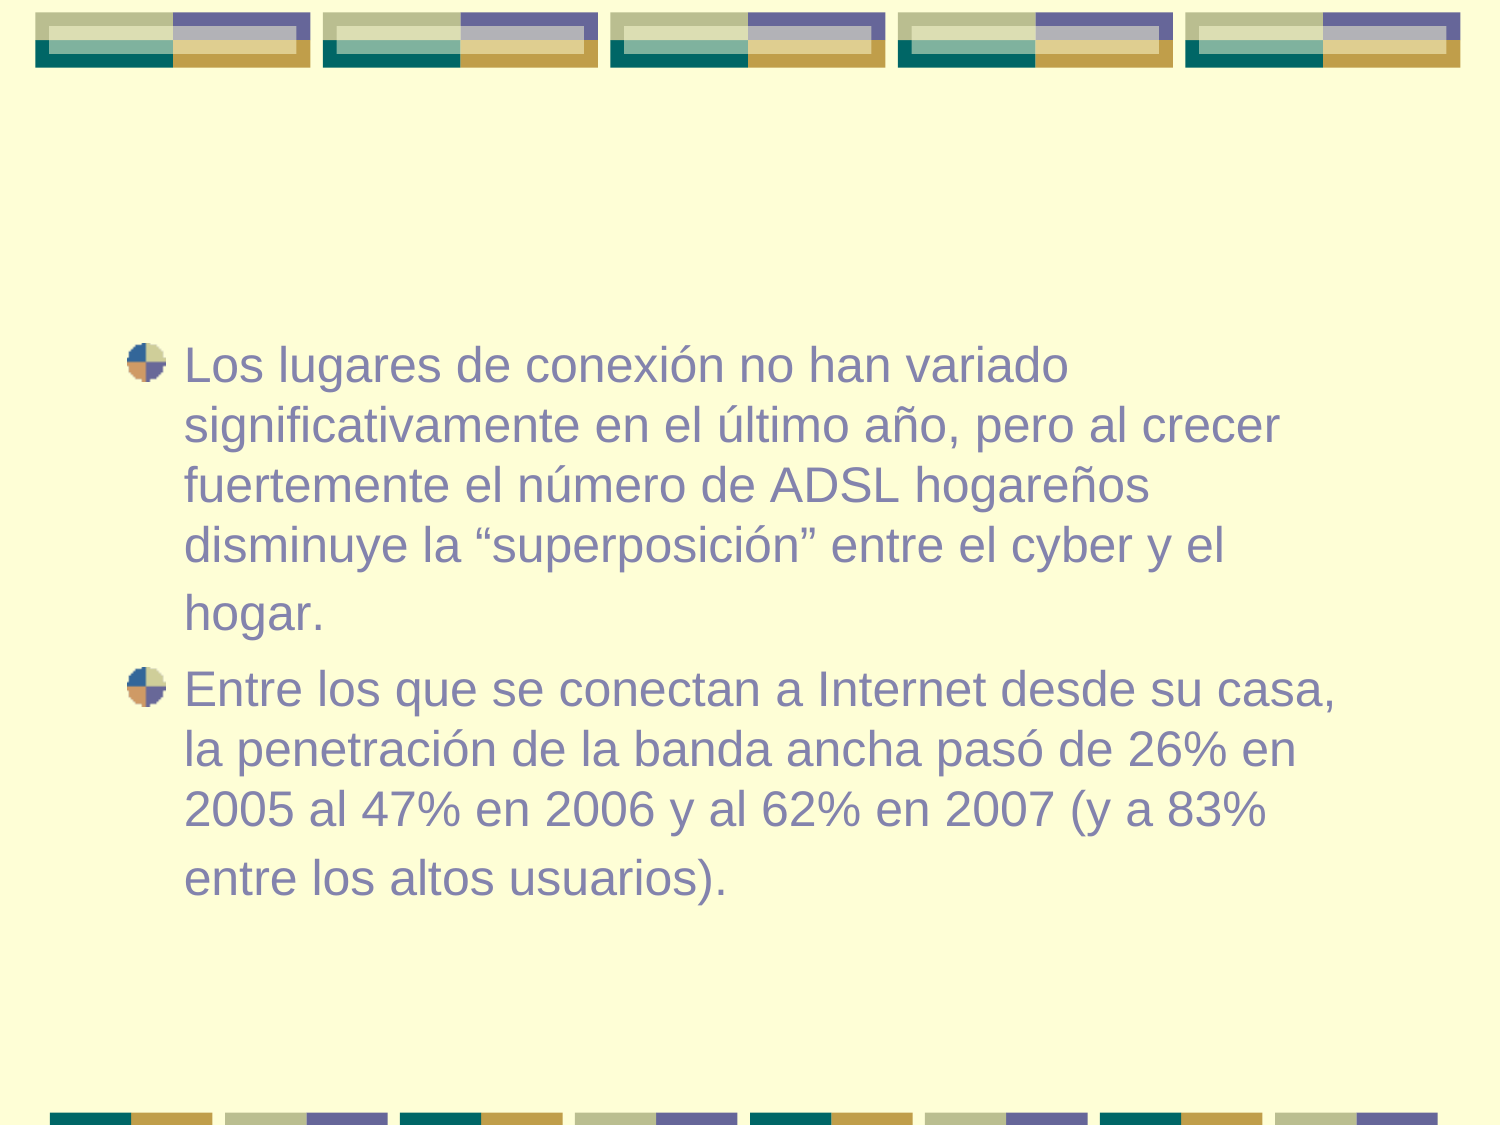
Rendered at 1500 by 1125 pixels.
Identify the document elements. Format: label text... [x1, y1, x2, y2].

list Los lugares de conexión no han variado significativamente en el último año, pero al crecer fuertemente el número de ADSL hogareños disminuye la “superposición” entre el cyber y el hogar. Entre los que se conectan a Internet desde su casa, la penetración de la banda ancha pasó de 26% en 2005 al 47% en 2006 y al 62% en 2007 (y a 83% entre los altos usuarios). [112, 324, 1388, 1000]
